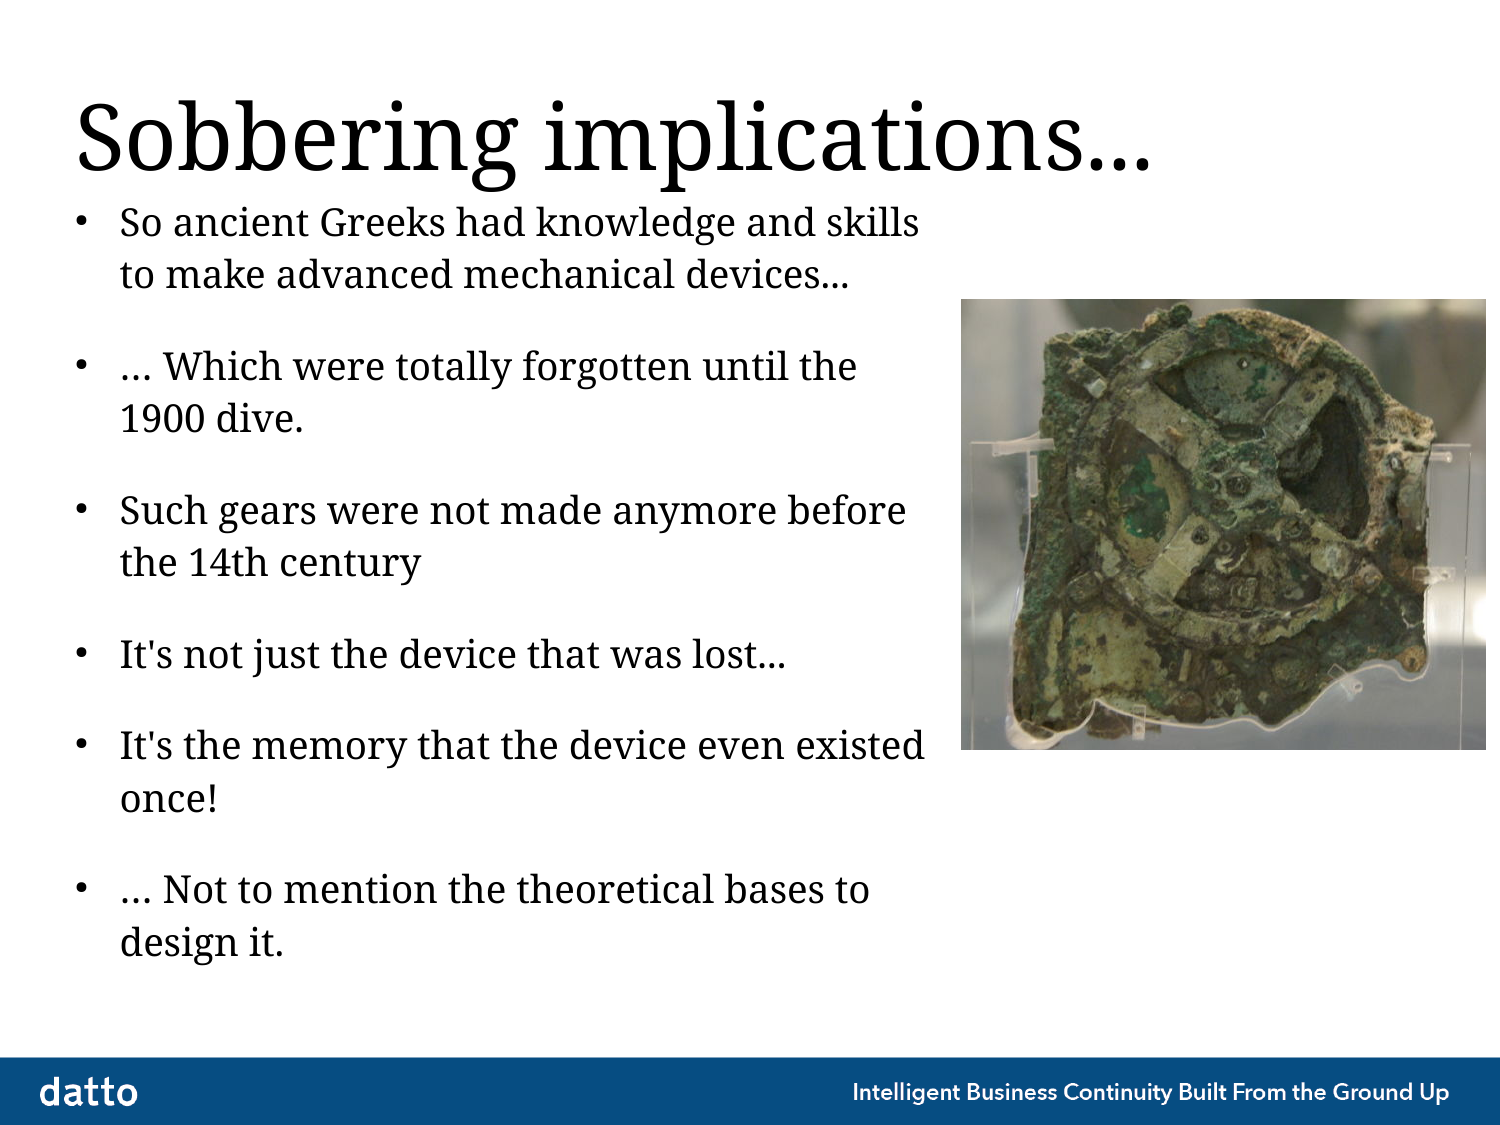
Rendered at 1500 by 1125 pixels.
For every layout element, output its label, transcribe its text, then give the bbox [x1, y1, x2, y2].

list So ancient Greeks had knowledge and skills to make advanced mechanical devices... … Which were totally forgotten until the 1900 dive. Such gears were not made anymore before the 14th century It's not just the device that was lost... It's the memory that the device even existed once! … Not to mention the theoretical bases to design it. [60, 195, 931, 1012]
title Sobbering implications... [75, 64, 1425, 205]
picture [0, 0, 1500, 1125]
